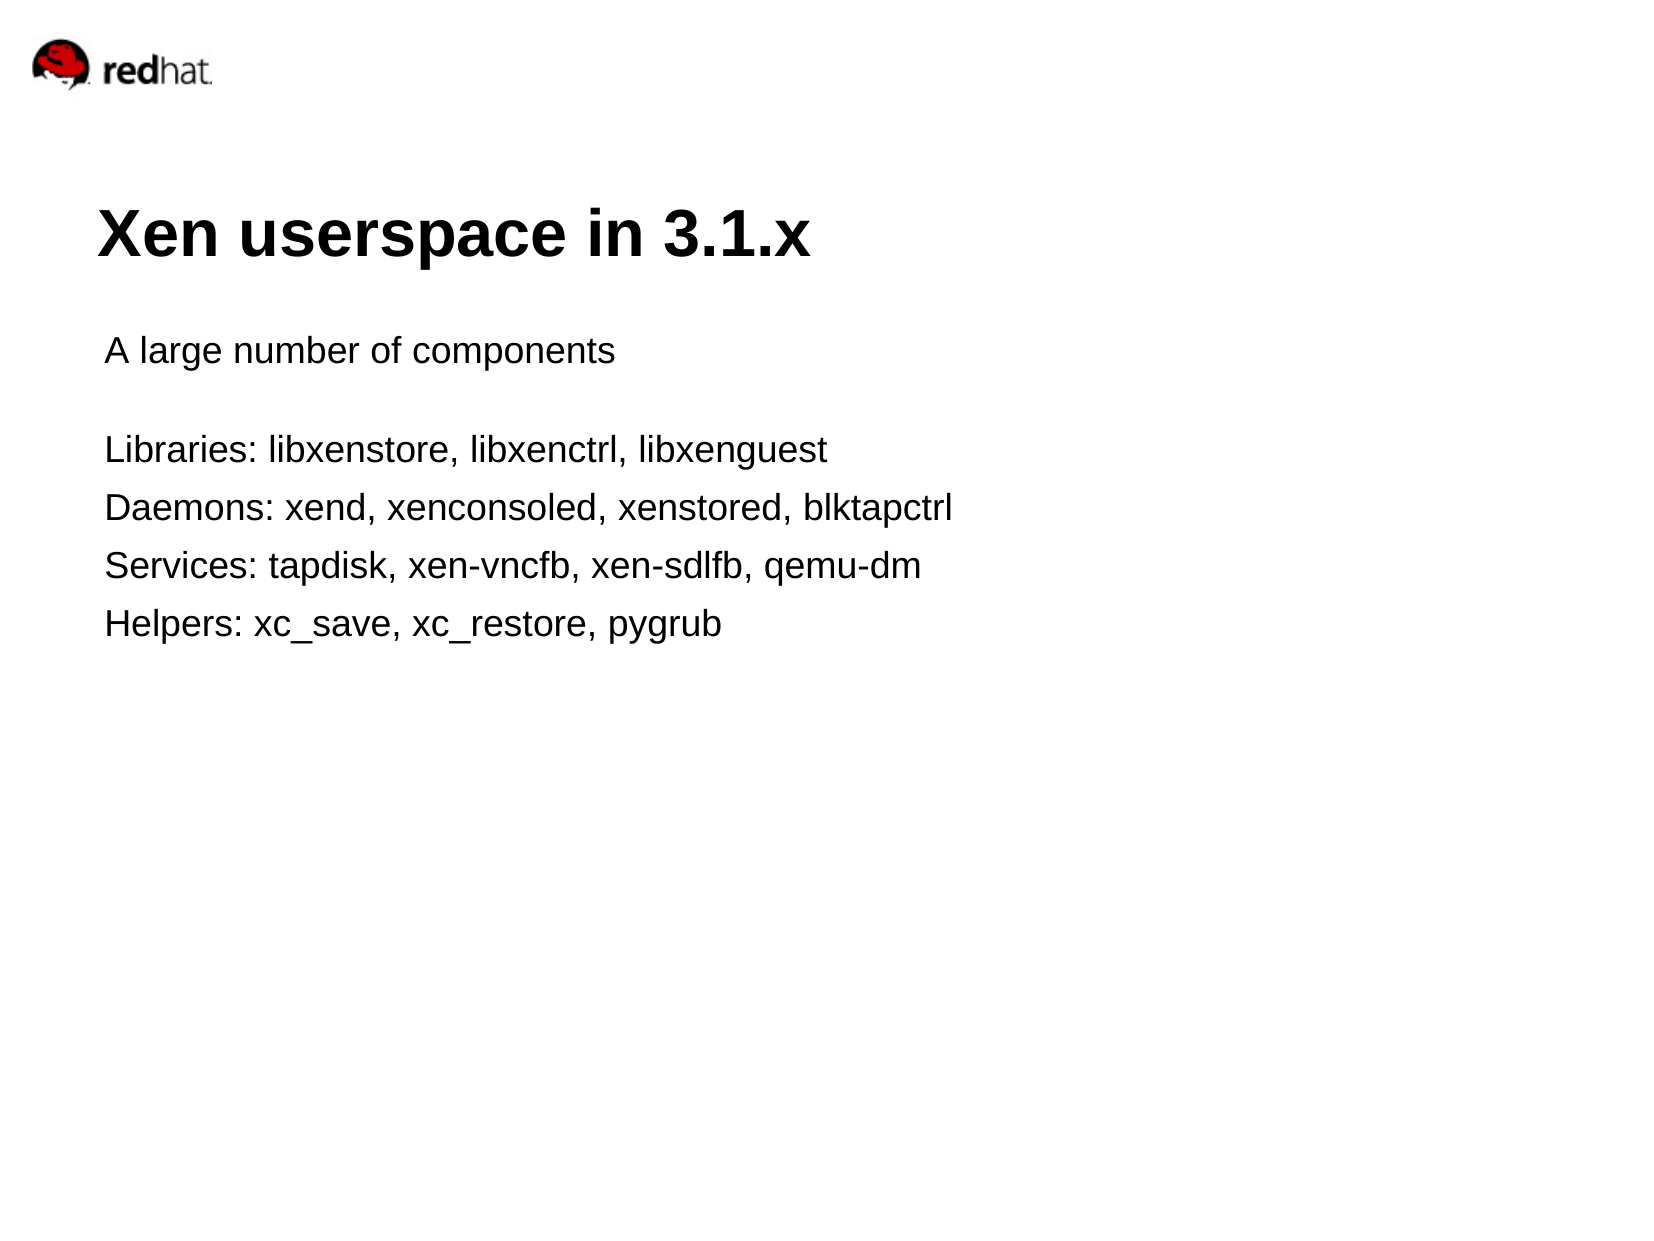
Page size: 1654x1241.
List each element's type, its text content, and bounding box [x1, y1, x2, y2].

title Xen userspace in 3.1.x [79, 159, 1485, 308]
list A large number of components Libraries: libxenstore, libxenctrl, libxenguest Daemons: xend, xenconsoled, xenstored, blktapctrl Services: tapdisk, xen-vncfb, xen-sdlfb, qemu-dm Helpers: xc_save, xc_restore, pygrub [104, 329, 1510, 1062]
picture [31, 37, 212, 98]
